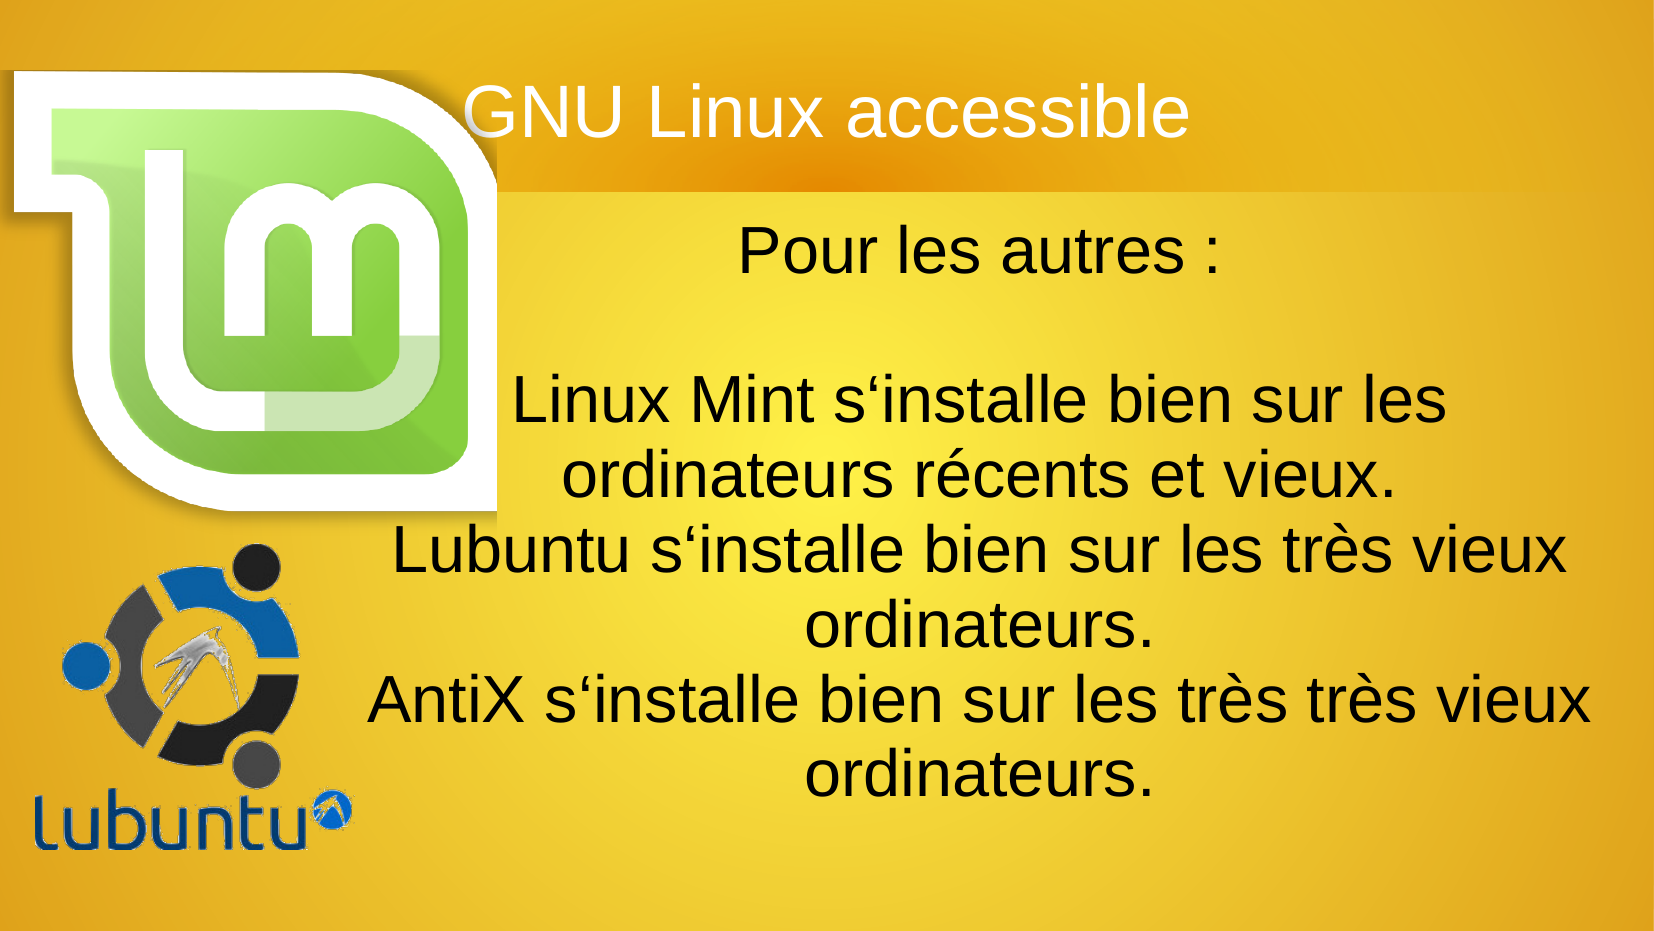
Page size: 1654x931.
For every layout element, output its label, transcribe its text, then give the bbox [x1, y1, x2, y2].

subtitle Pour les autres : Linux Mint s‘installe bien sur les ordinateurs récents et vieux. Lubuntu s‘installe bien sur les très vieux ordinateurs. AntiX s‘installe bien sur les très très vieux ordinateurs. [354, 212, 1607, 886]
title GNU Linux accessible [82, 35, 1571, 189]
picture [0, 70, 497, 850]
